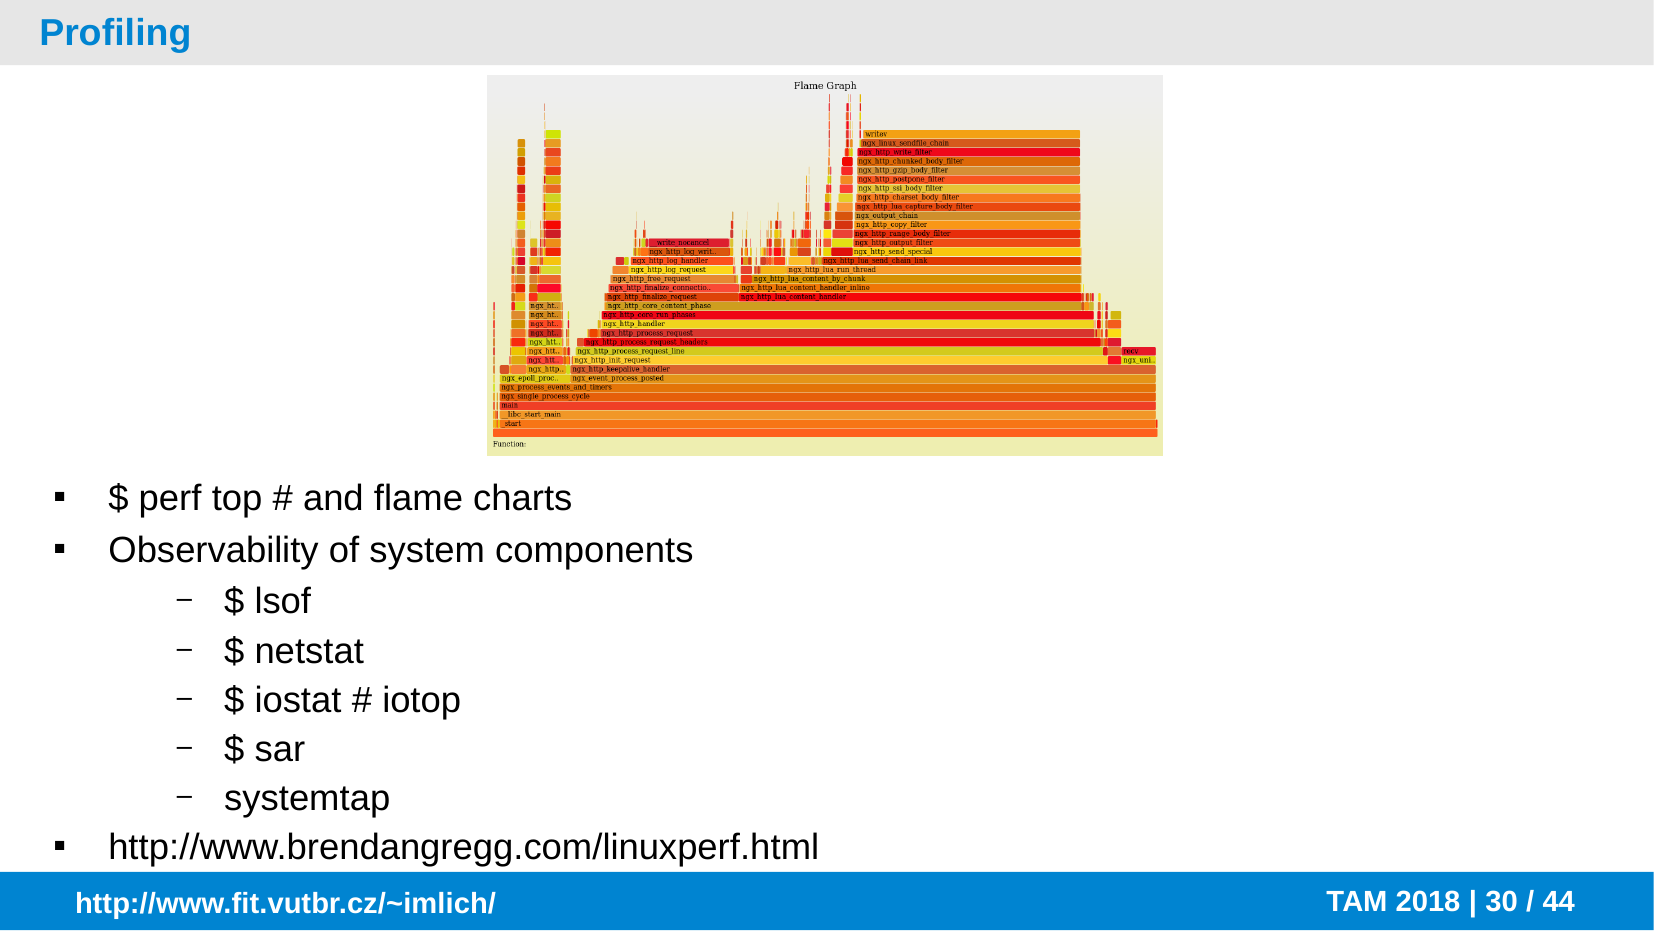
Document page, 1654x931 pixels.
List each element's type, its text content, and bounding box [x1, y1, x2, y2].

list $ perf top # and flame charts Observability of system components $ lsof $ netstat $ iostat # iotop $ sar systemtap http://www.brendangregg.com/linuxperf.html [37, 477, 1613, 902]
picture [487, 75, 1163, 456]
title Profiling [39, 4, 1615, 61]
